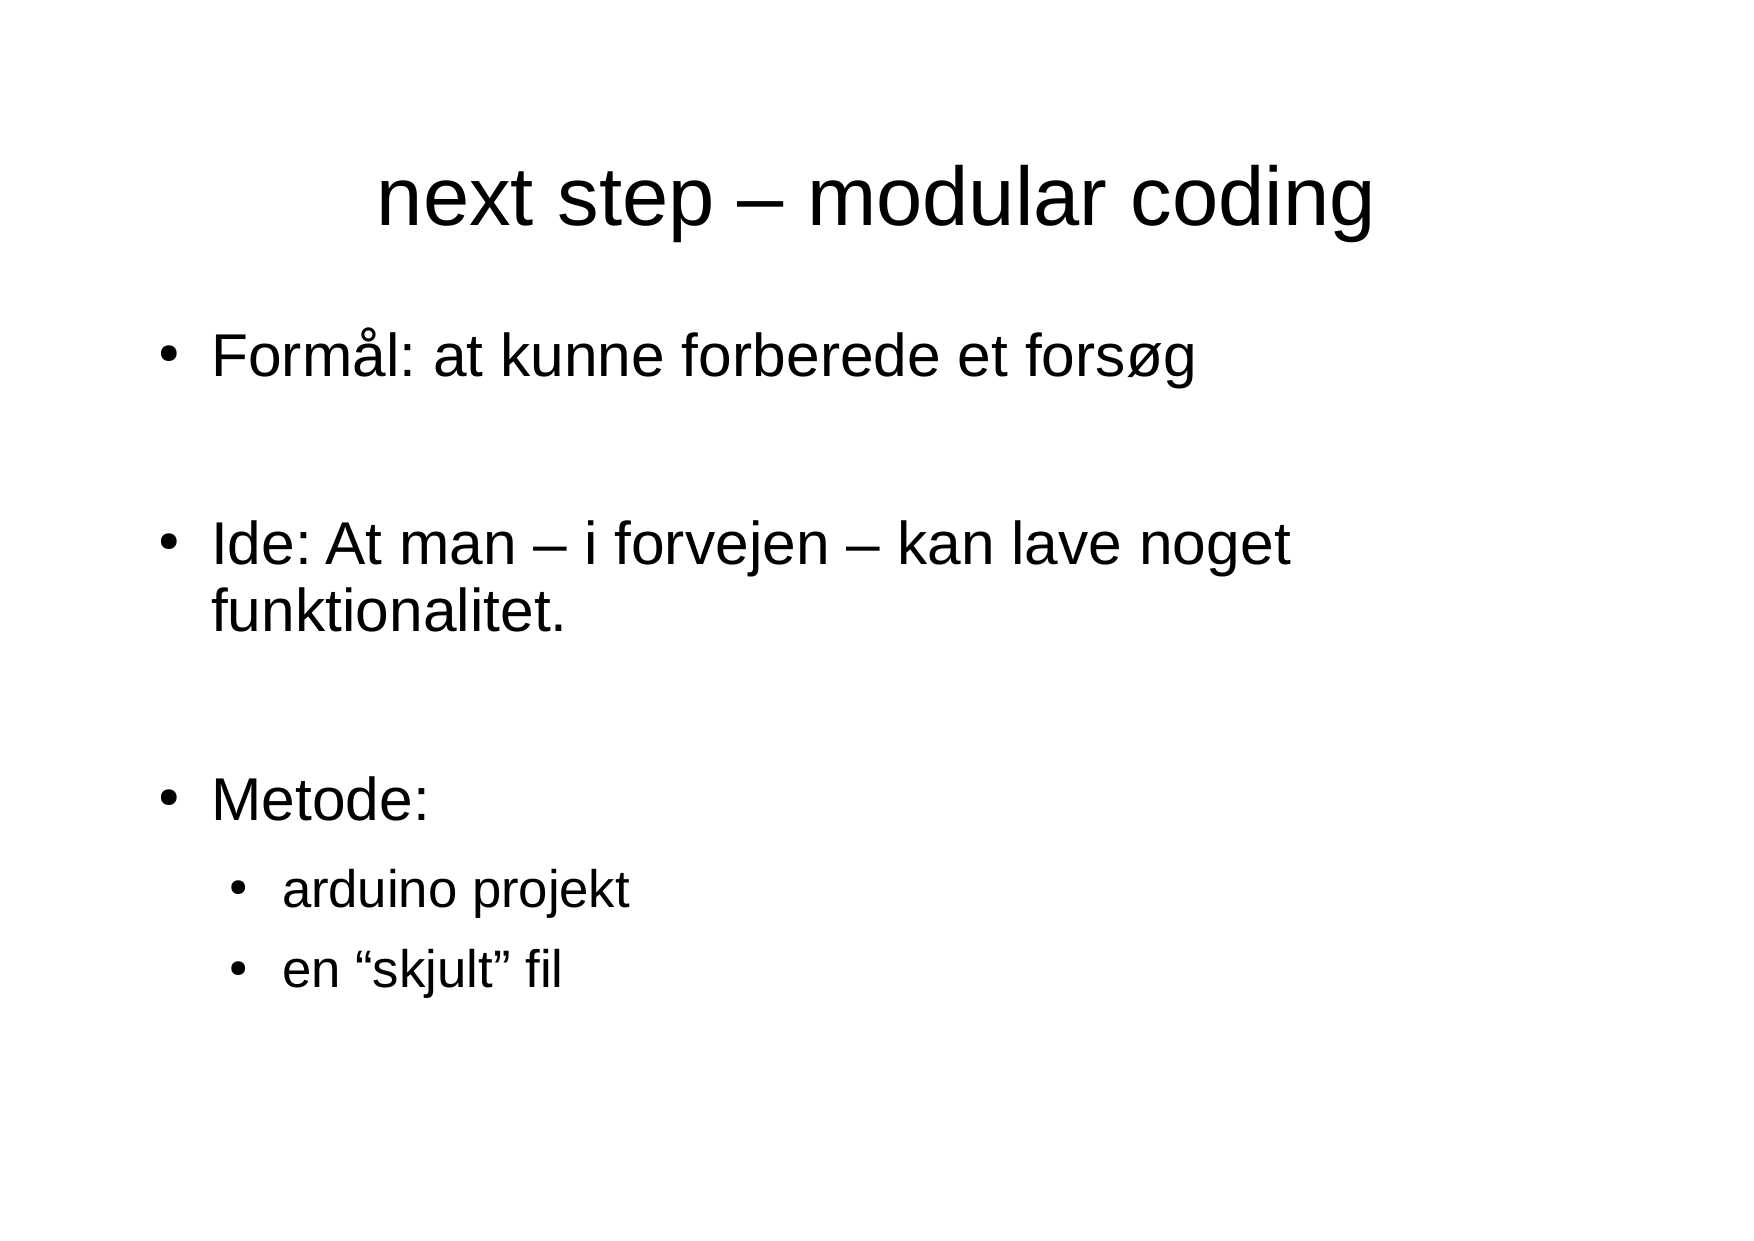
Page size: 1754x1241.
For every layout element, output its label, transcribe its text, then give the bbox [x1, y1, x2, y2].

title next step – modular coding [140, 103, 1614, 291]
list Formål: at kunne forberede et forsøg Ide: At man – i forvejen – kan lave noget funktionalitet. Metode: arduino projekt en “skjult” fil [140, 321, 1614, 1063]
